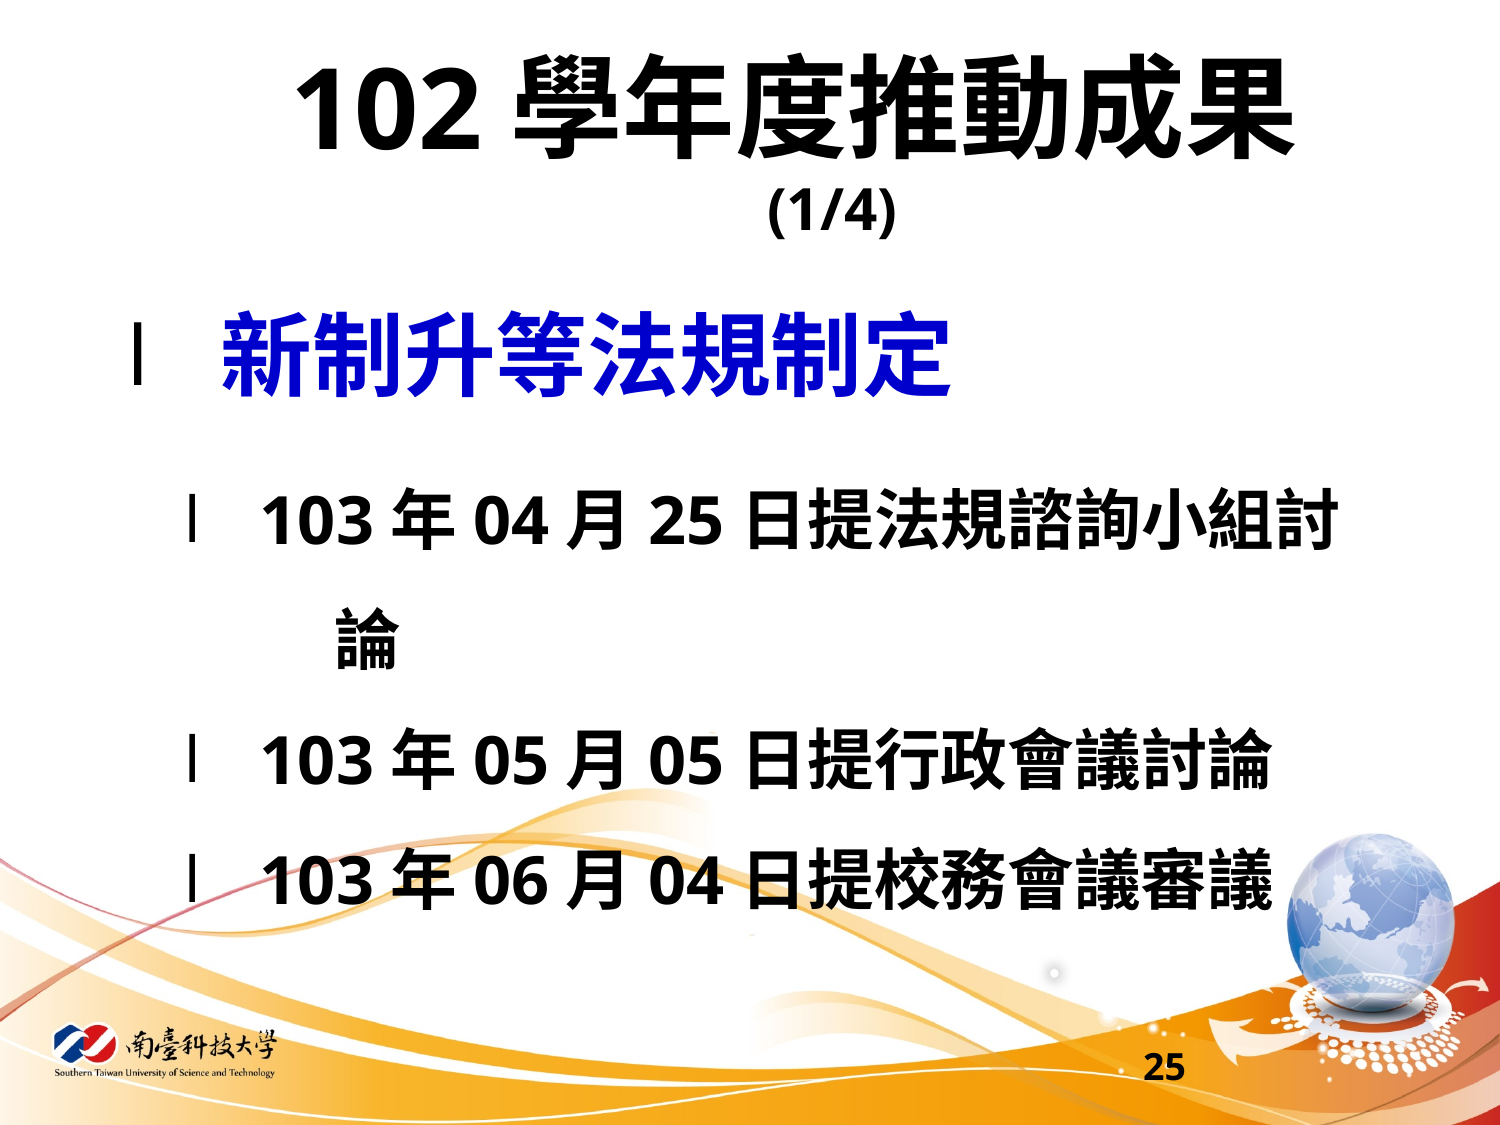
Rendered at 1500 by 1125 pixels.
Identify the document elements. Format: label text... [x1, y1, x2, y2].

text_box 25 [1128, 1035, 1479, 1095]
subtitle 新制升等法規制定 [112, 290, 1163, 421]
title 102學年度推動成果 (1/4) [194, 19, 1470, 261]
text_box 103年04月25日提法規諮詢小組討論 103年05月05日提行政會議討論 103年06月04日提校務會議審議 [169, 430, 1411, 795]
